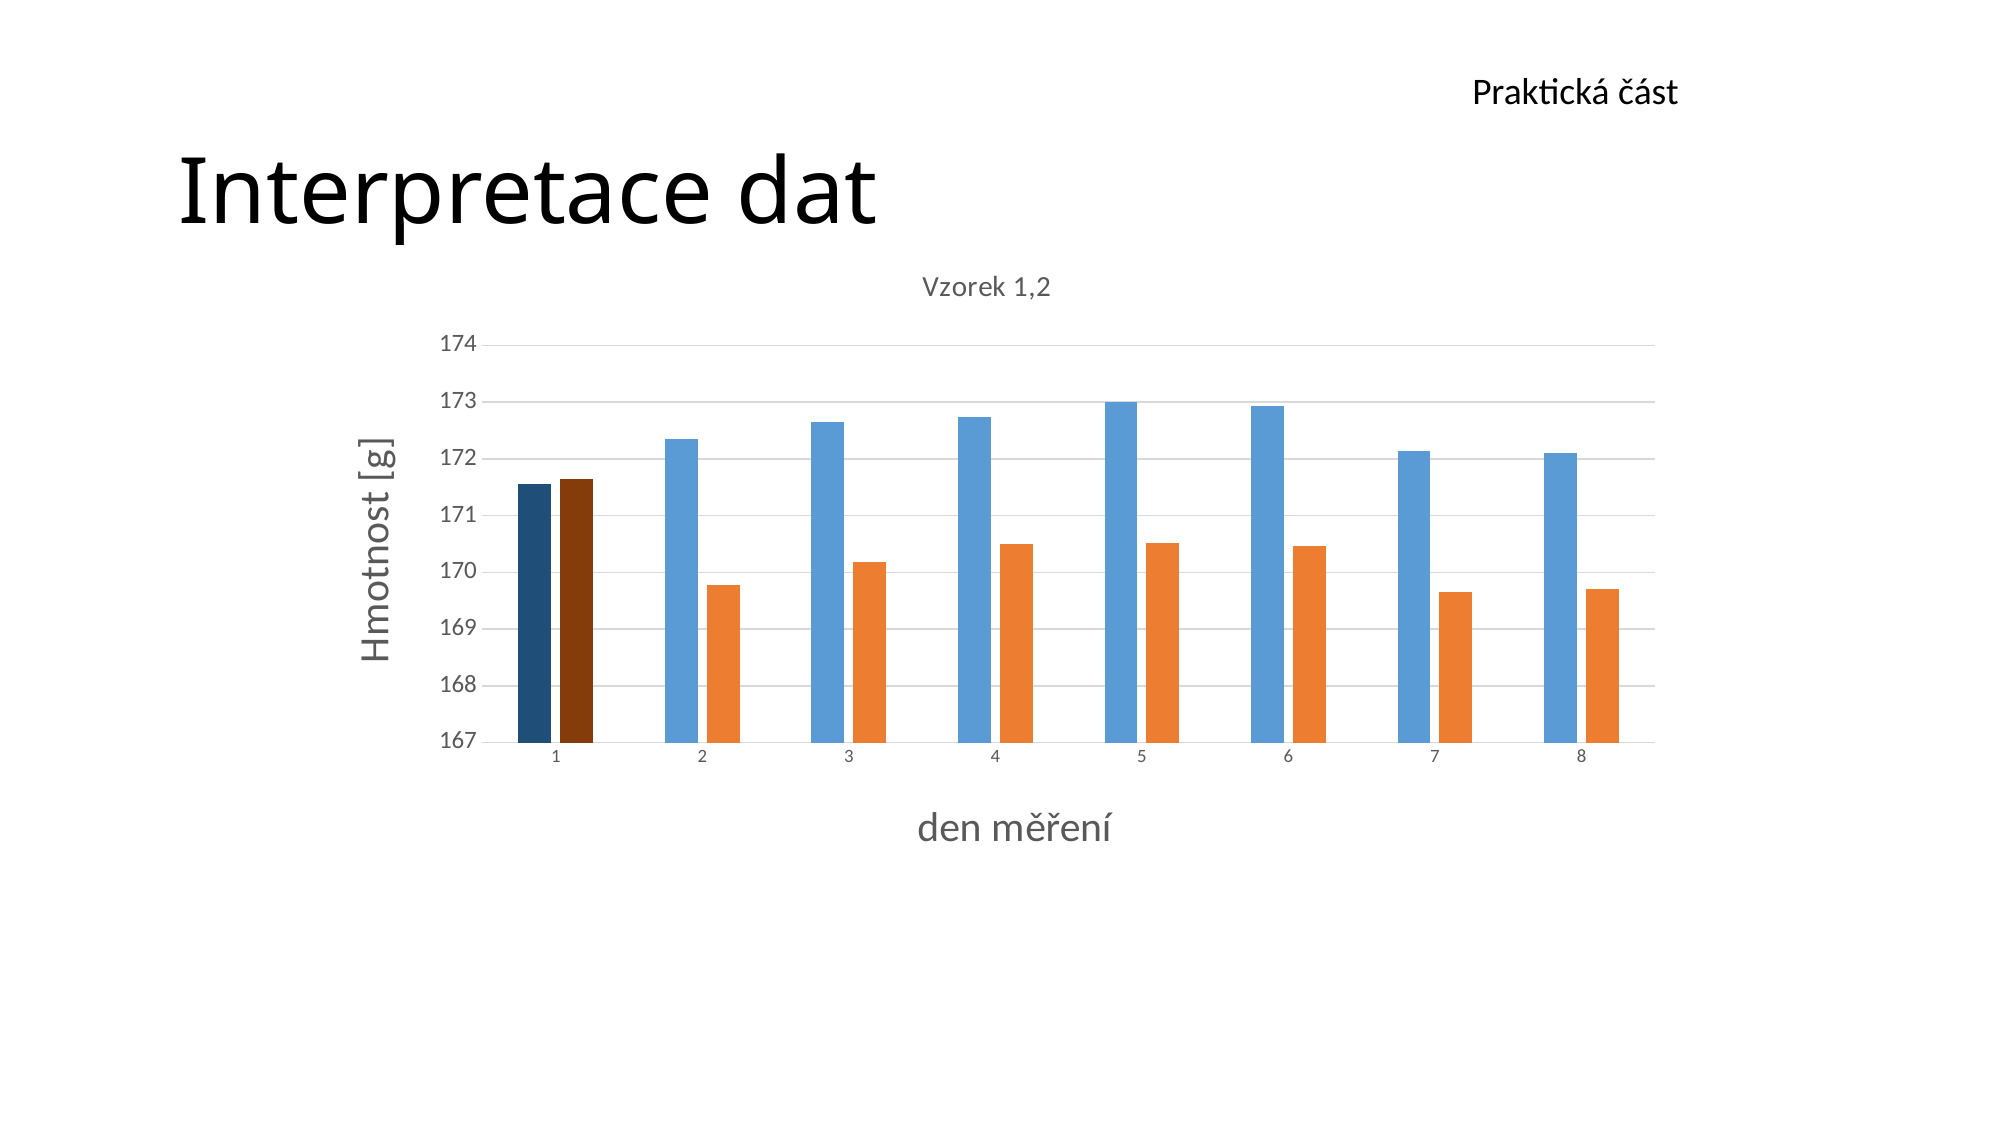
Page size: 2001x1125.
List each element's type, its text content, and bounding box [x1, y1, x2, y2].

chart [317, 253, 1682, 872]
text_box Praktická část [1457, 59, 1733, 84]
text_box Interpretace dat [163, 84, 1889, 303]
